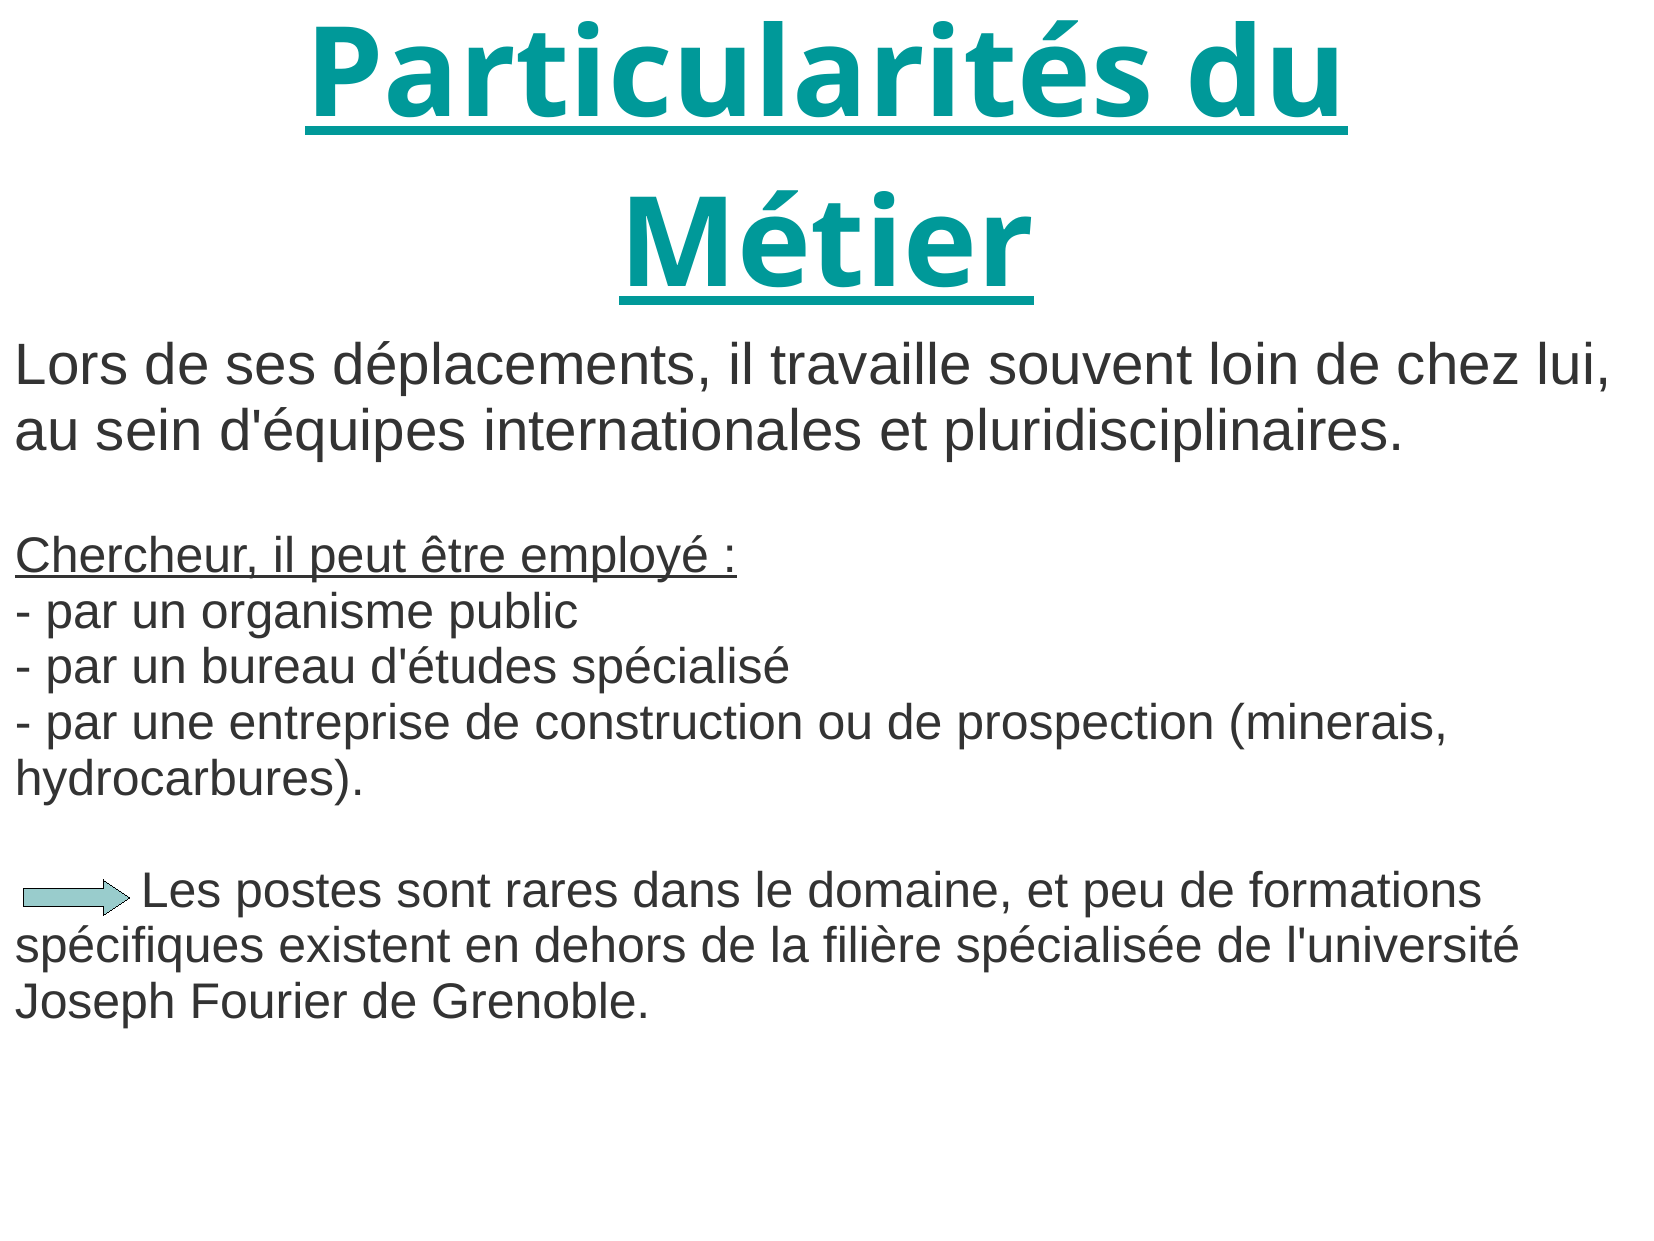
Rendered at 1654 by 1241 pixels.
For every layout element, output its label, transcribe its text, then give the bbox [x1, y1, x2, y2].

text_box Lors de ses déplacements, il travaille souvent loin de chez lui, au sein d'équipes internationales et pluridisciplinaires. Chercheur, il peut être employé : - par un organisme public - par un bureau d'études spécialisé - par une entreprise de construction ou de prospection (minerais, hydrocarbures). Les postes sont rares dans le domaine, et peu de formations spécifiques existent en dehors de la filière spécialisée de l'université Joseph Fourier de Grenoble. [0, 259, 1654, 1205]
title Particularités du Métier [82, 49, 1571, 257]
text_box [23, 879, 130, 916]
